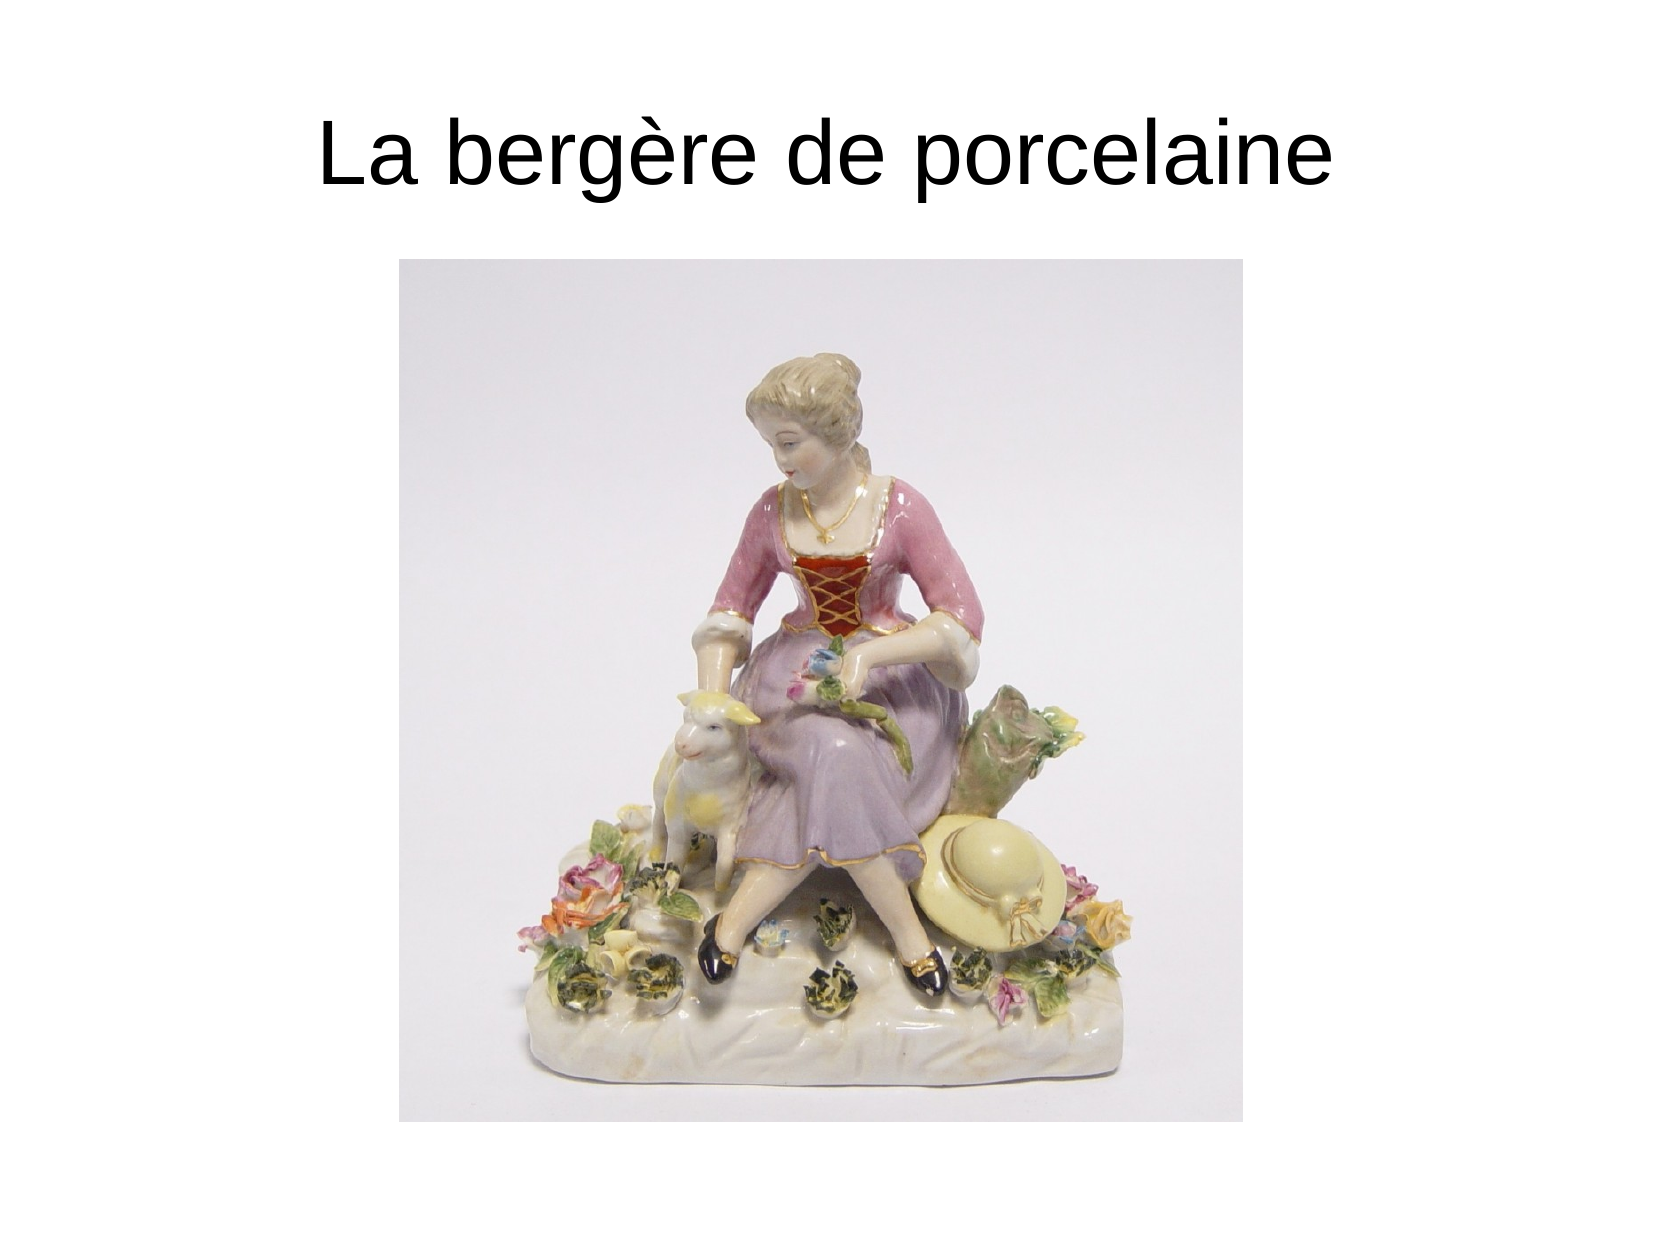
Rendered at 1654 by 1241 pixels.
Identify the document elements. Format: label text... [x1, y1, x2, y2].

picture [377, 259, 1264, 1123]
title La bergère de porcelaine [82, 49, 1571, 257]
